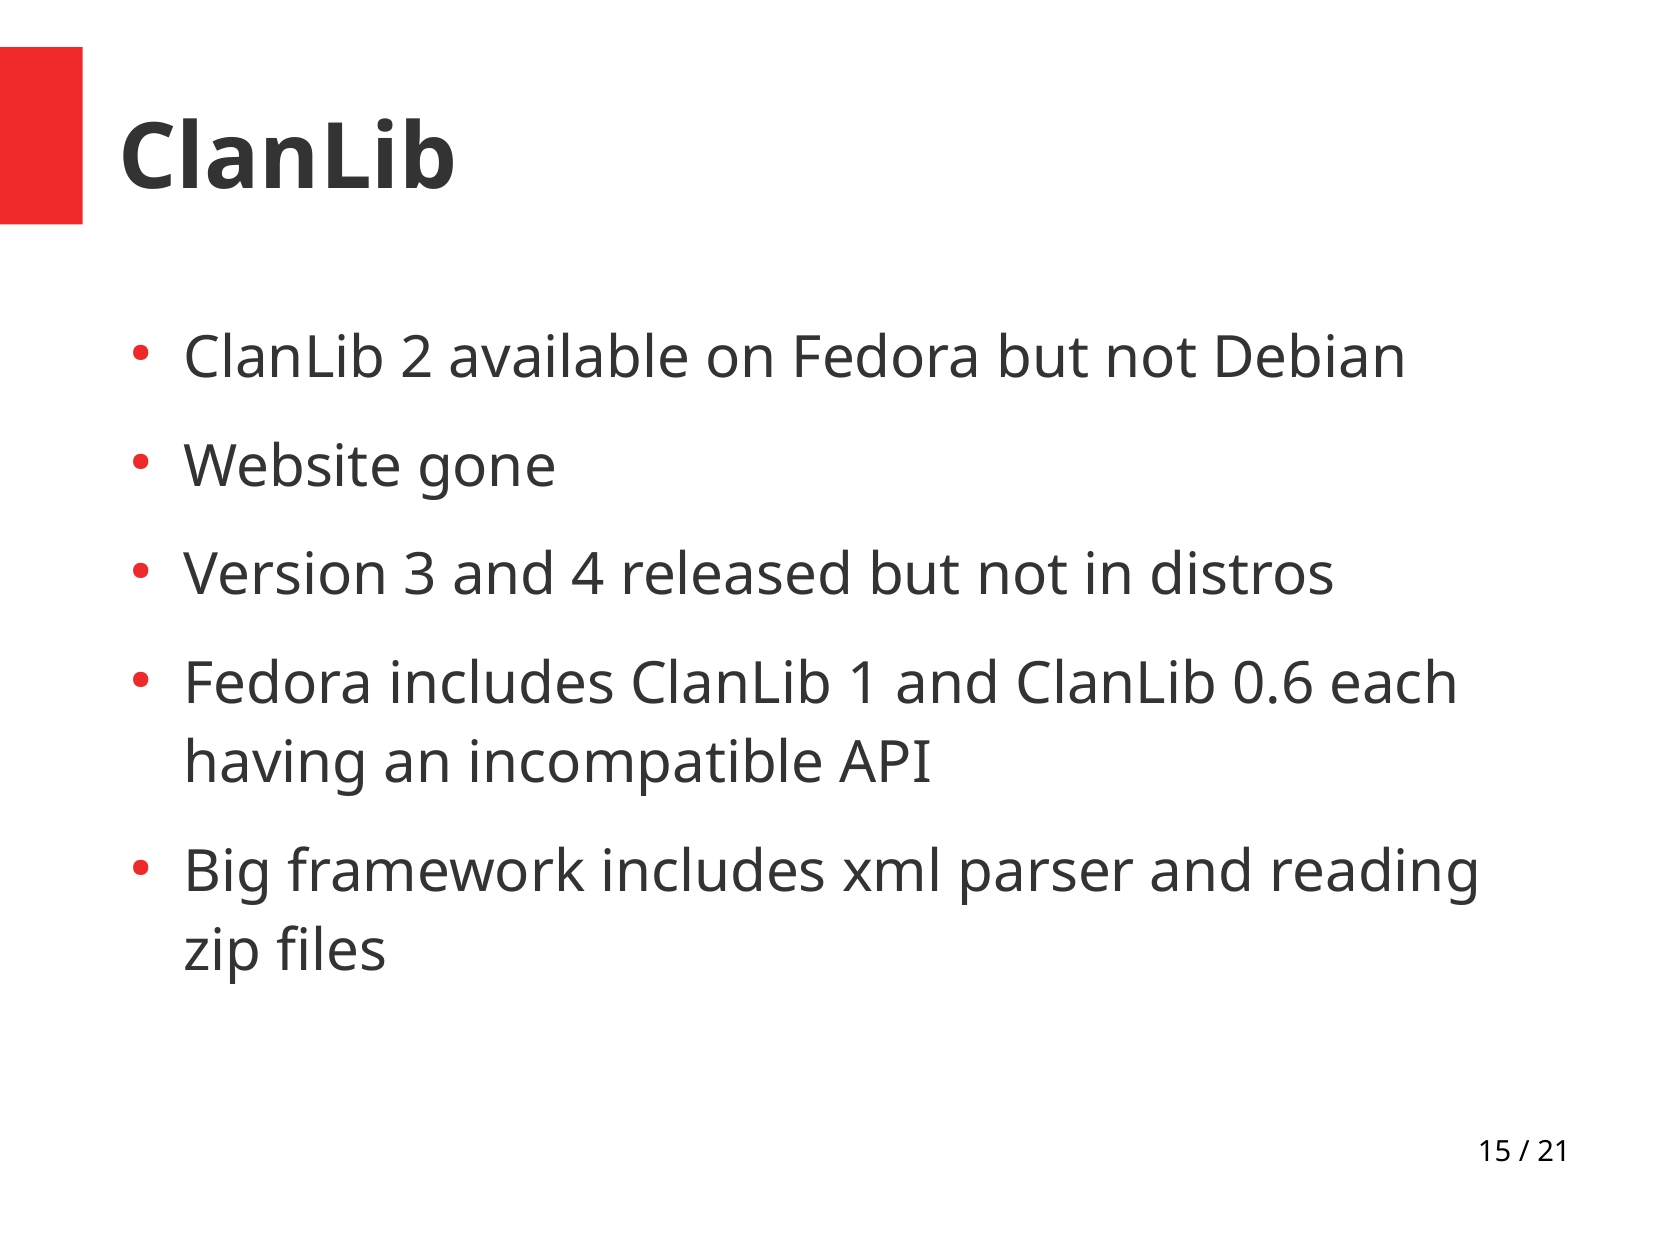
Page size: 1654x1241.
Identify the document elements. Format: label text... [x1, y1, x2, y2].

list ClanLib 2 available on Fedora but not Debian Website gone Version 3 and 4 released but not in distros Fedora includes ClanLib 1 and ClanLib 0.6 each having an incompatible API Big framework includes xml parser and reading zip files [112, 315, 1531, 1035]
title ClanLib [118, 49, 1571, 257]
